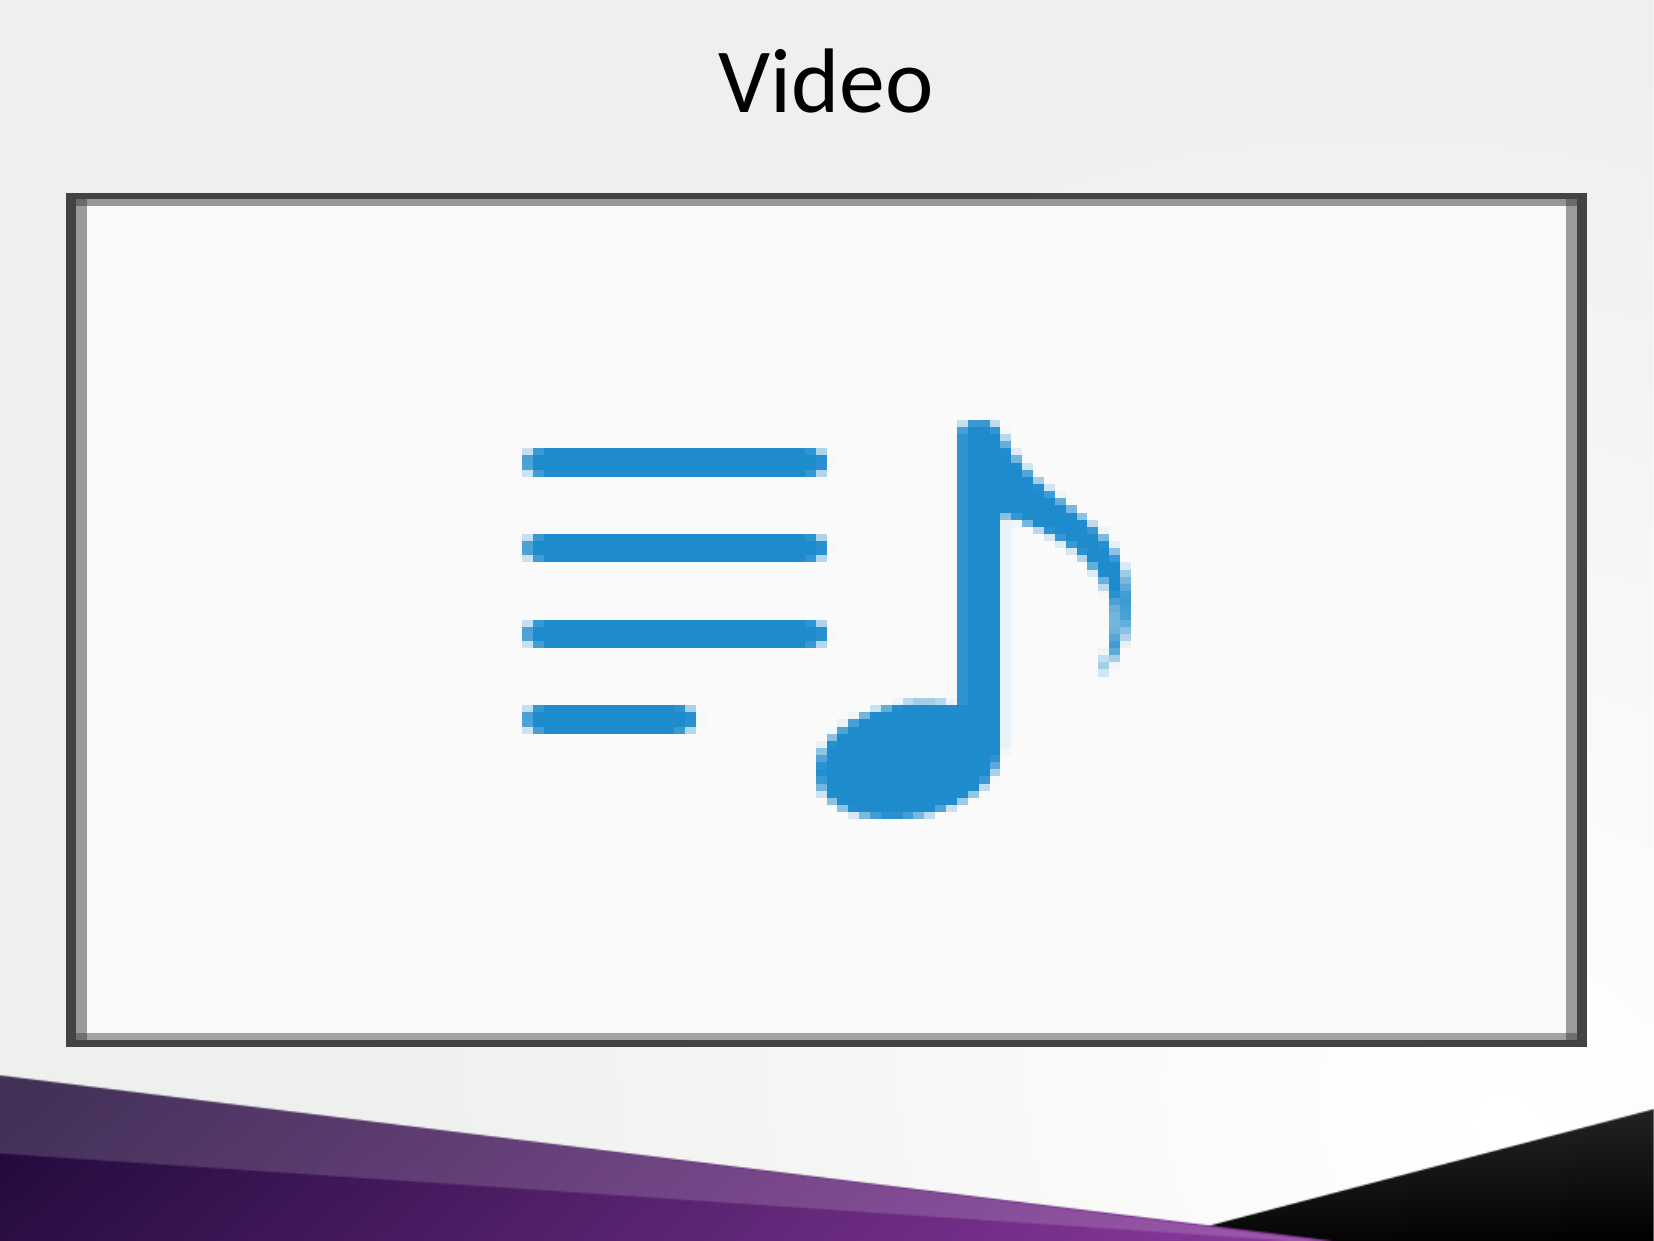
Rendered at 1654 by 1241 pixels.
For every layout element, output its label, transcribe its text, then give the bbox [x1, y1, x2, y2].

picture [0, 0, 1654, 1241]
title Video [82, 33, 1571, 146]
text_box [65, 191, 1588, 1049]
